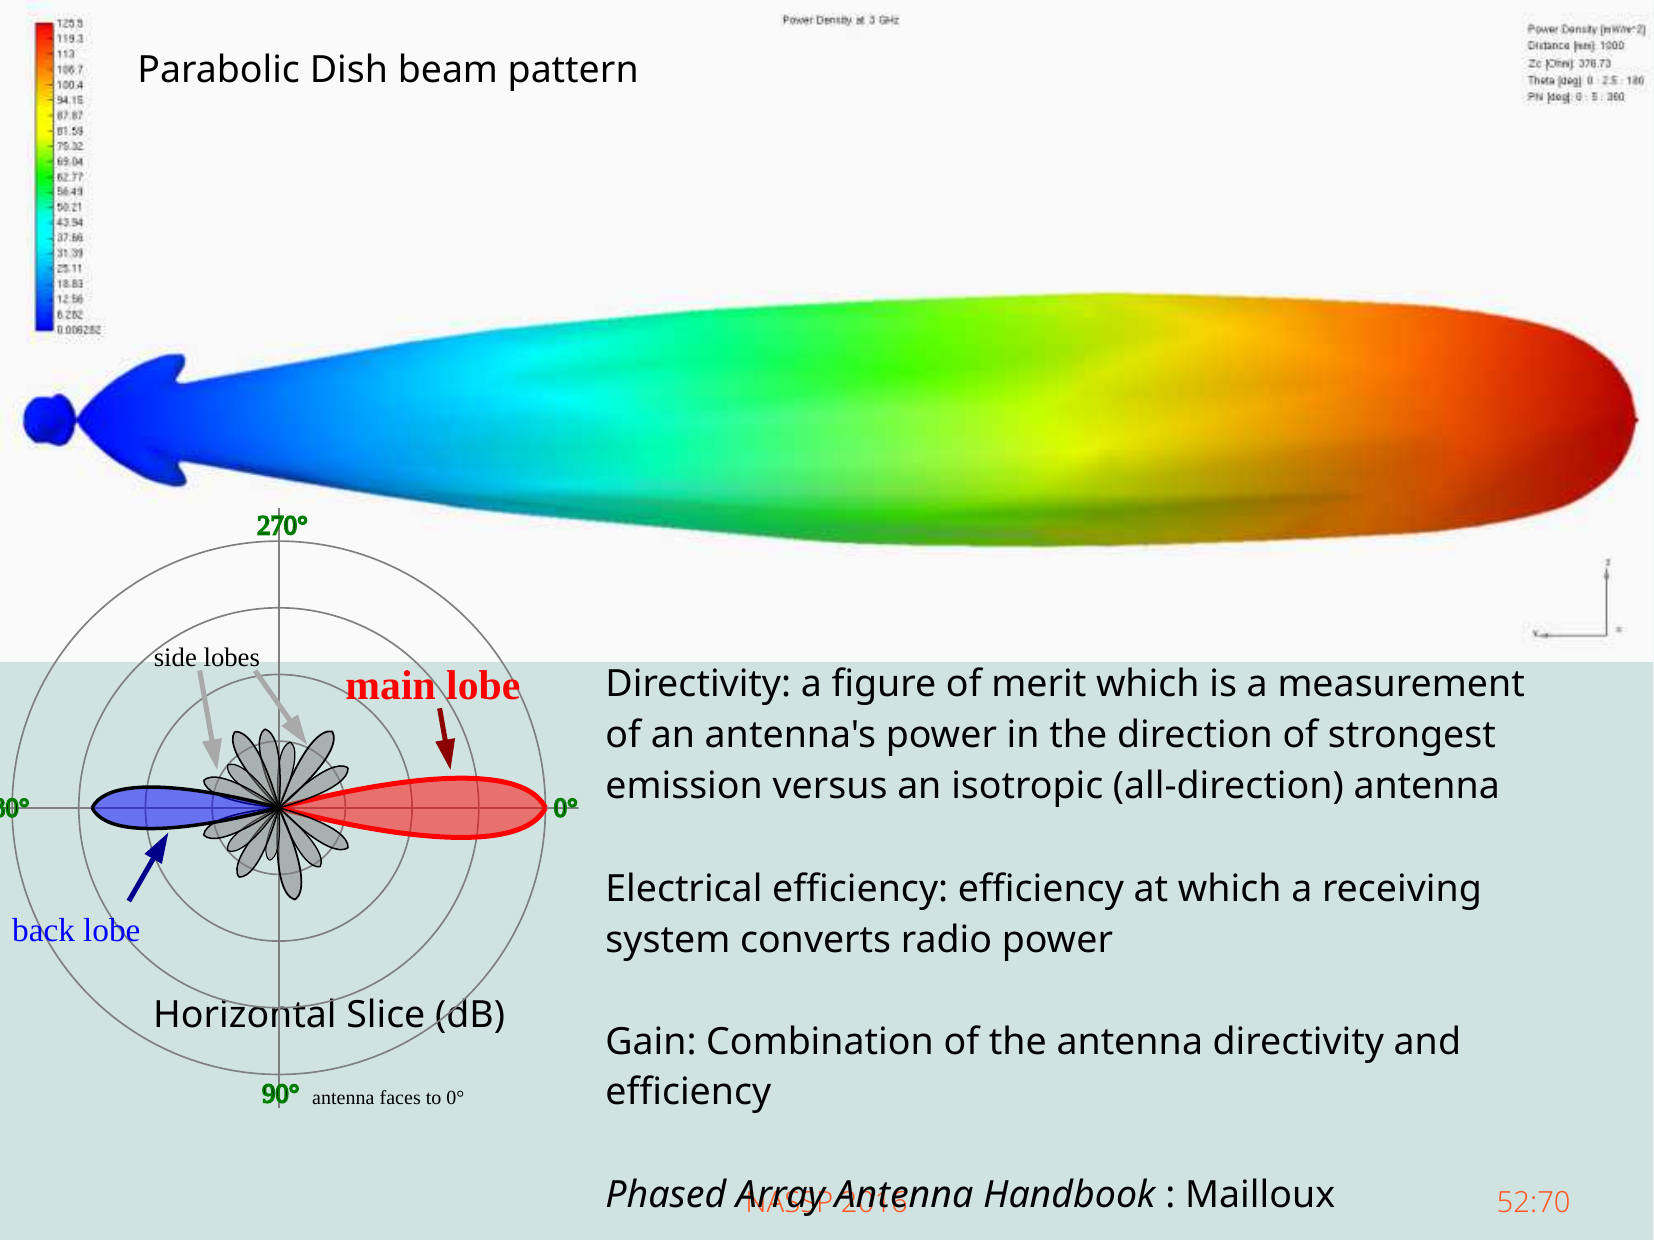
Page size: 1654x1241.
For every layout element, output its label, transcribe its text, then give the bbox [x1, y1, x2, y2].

text_box Parabolic Dish beam pattern [122, 35, 603, 96]
text_box Directivity: a figure of merit which is a measurement of an antenna's power in the direction of strongest emission versus an isotropic (all-direction) antenna Electrical efficiency: efficiency at which a receiving system converts radio power Gain: Combination of the antenna directivity and efficiency Phased Array Antenna Handbook : Mailloux [590, 649, 1446, 1208]
picture [0, 0, 1654, 1108]
